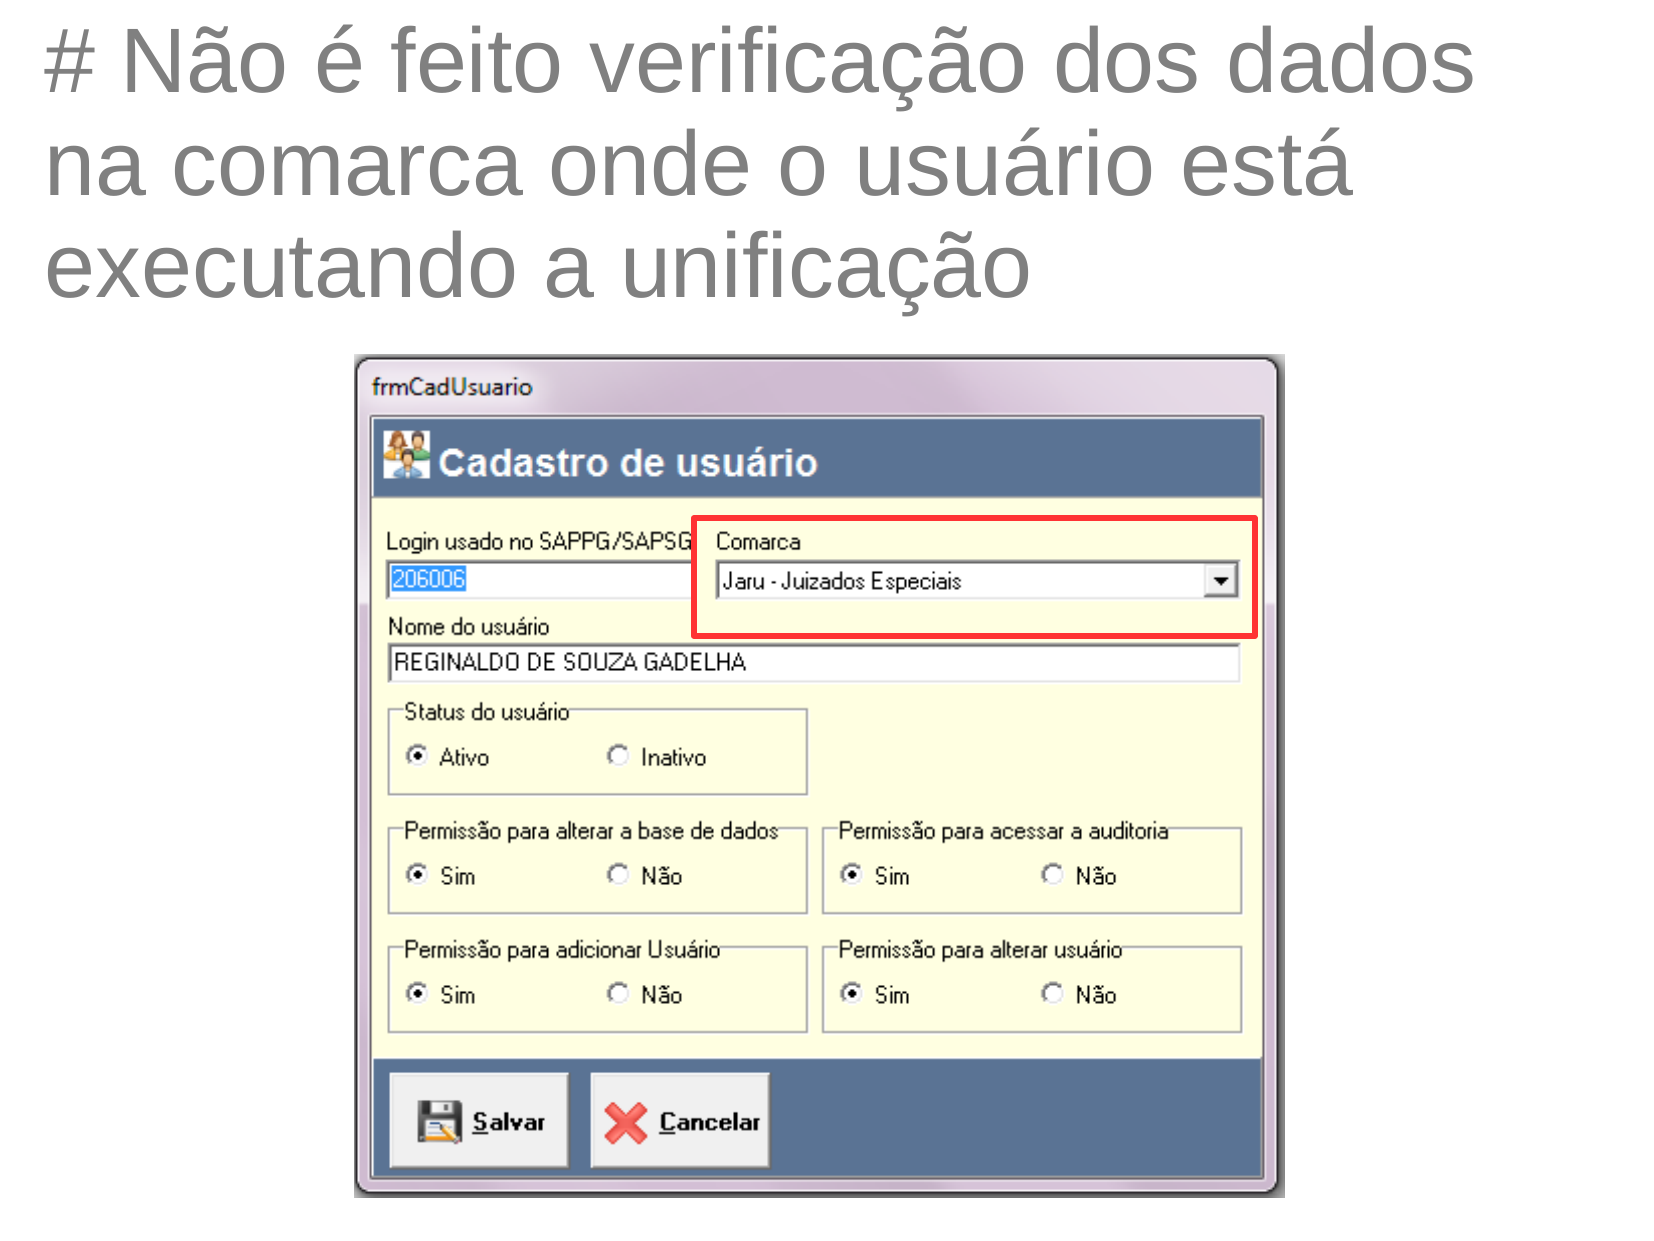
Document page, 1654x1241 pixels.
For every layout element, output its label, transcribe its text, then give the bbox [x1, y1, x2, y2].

text_box # Não é feito verificação dos dados na comarca onde o usuário está executando a unificação [29, 2, 1519, 325]
text_box [693, 517, 1255, 637]
picture [354, 354, 1285, 1198]
